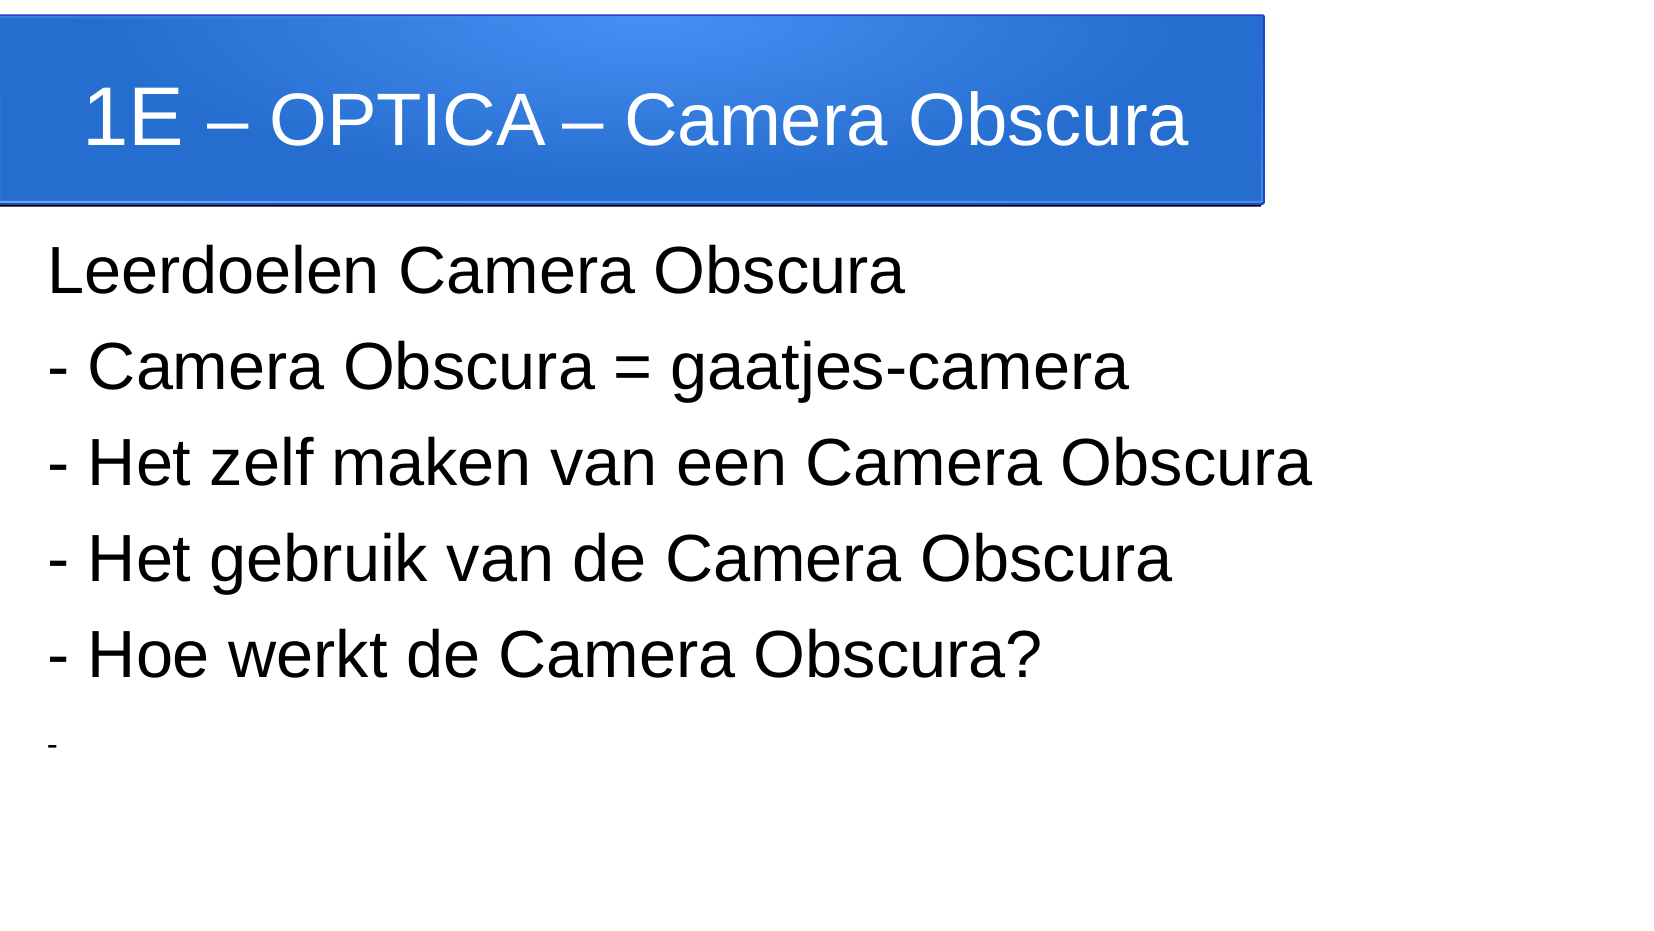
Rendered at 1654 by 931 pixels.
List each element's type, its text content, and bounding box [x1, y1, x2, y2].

subtitle Leerdoelen Camera Obscura - Camera Obscura = gaatjes-camera - Het zelf maken van een Camera Obscura - Het gebruik van de Camera Obscura - Hoe werkt de Camera Obscura? [47, 236, 1607, 922]
title 1E – OPTICA – Camera Obscura [82, 35, 1292, 189]
